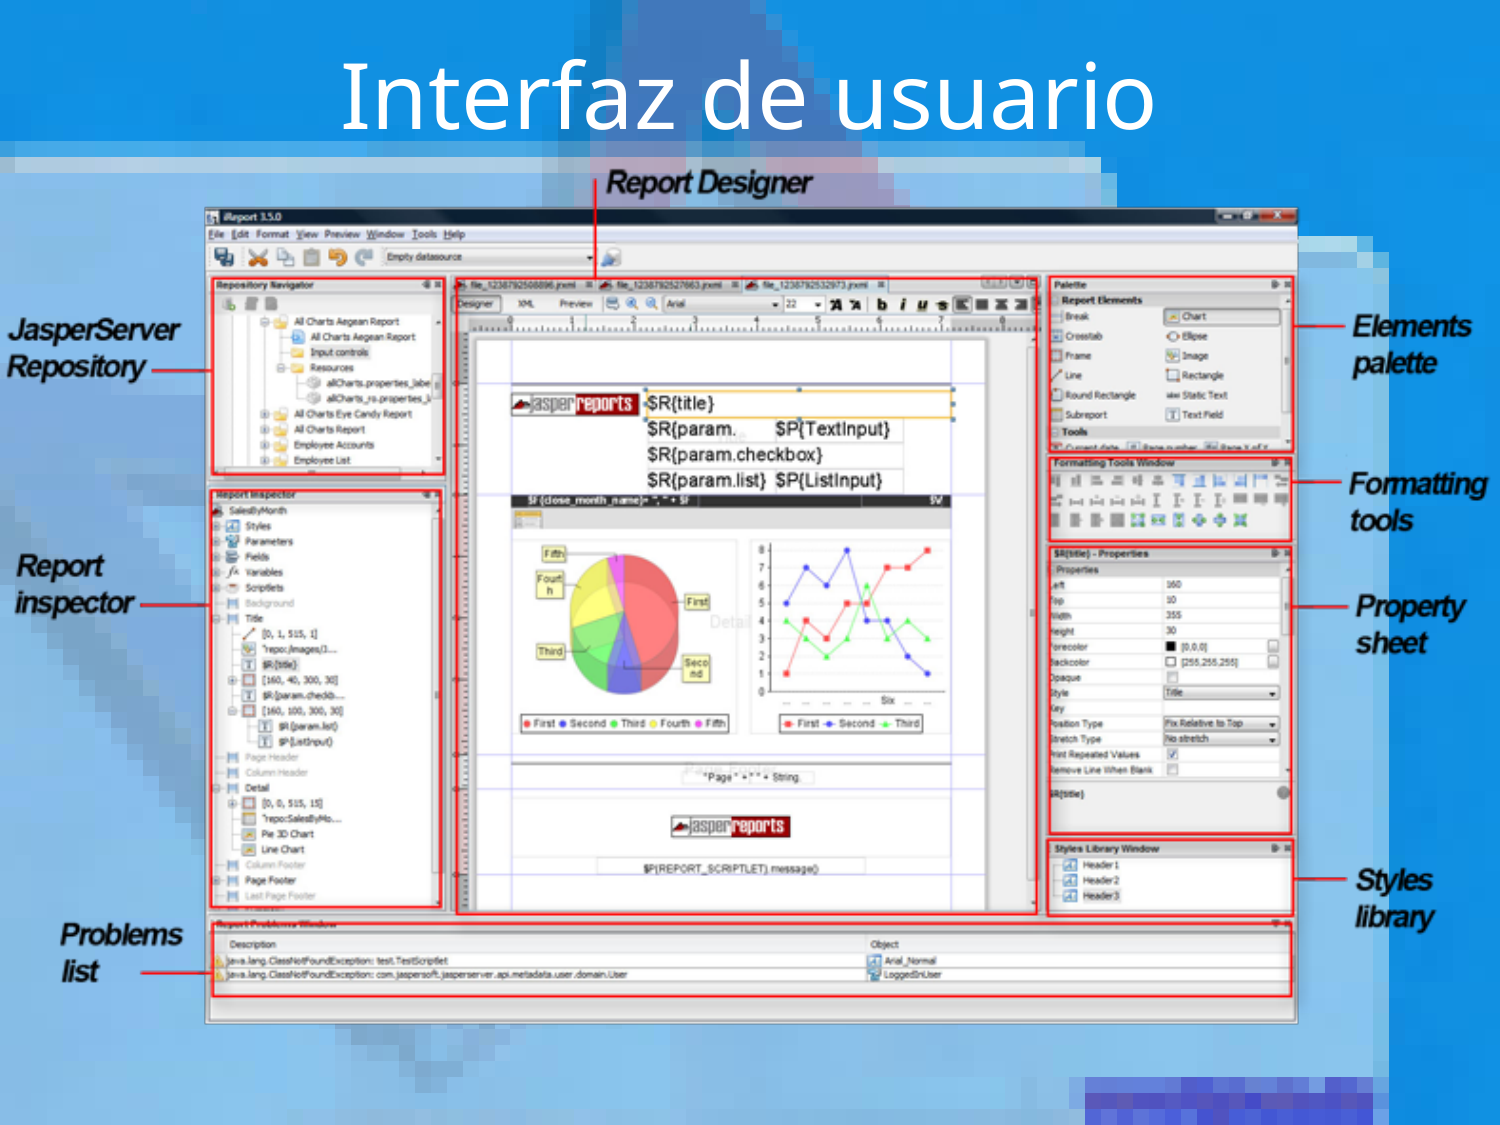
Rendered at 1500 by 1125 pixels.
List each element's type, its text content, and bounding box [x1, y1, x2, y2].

title Interfaz de usuario [112, 0, 1388, 162]
picture [0, 0, 1500, 1125]
